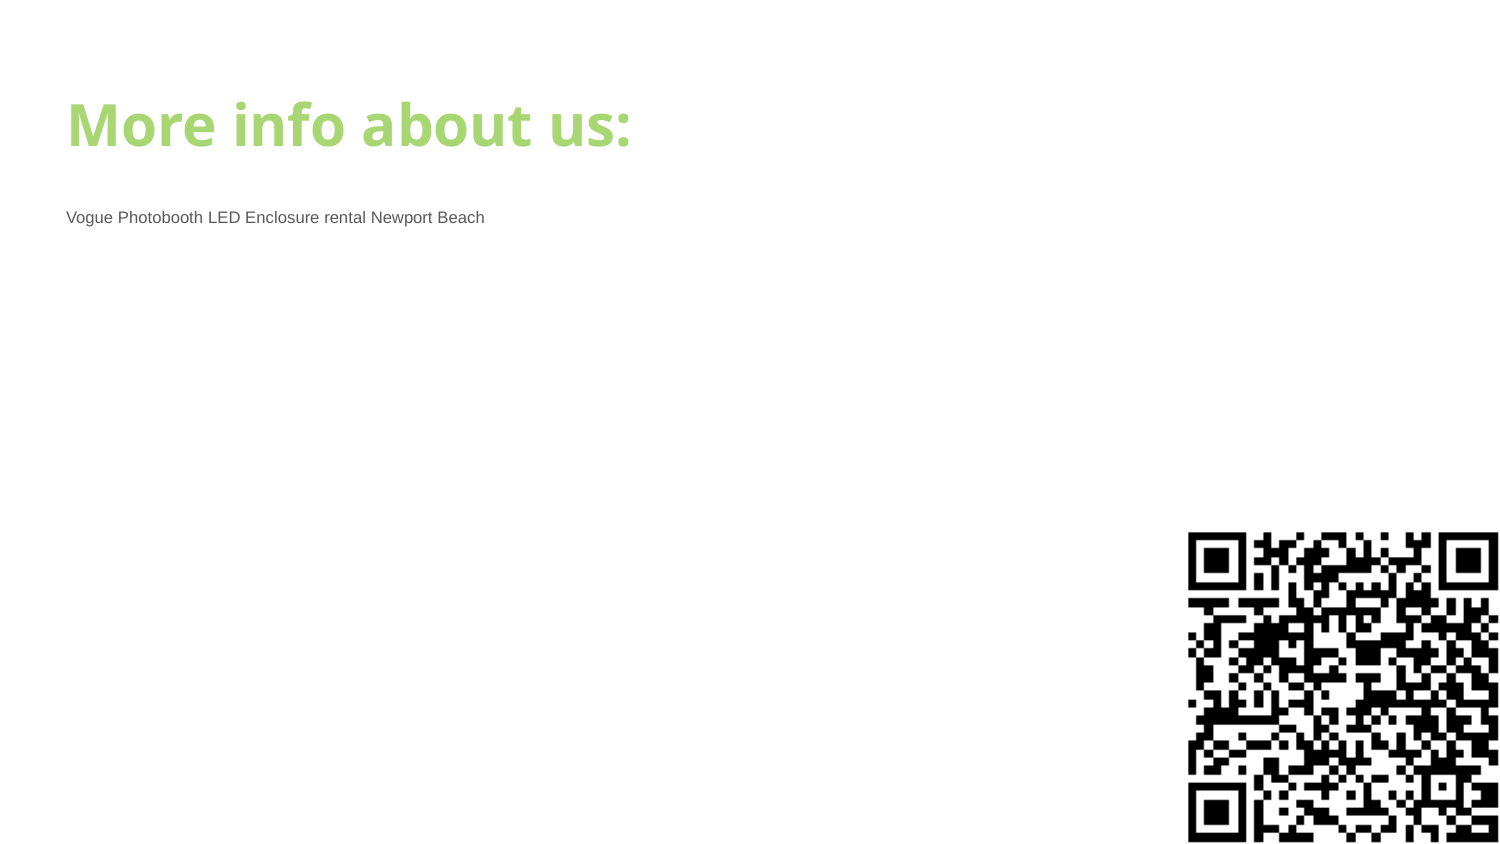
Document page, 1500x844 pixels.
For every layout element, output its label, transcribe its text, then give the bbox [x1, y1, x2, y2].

list Vogue Photobooth LED Enclosure rental Newport Beach [51, 189, 1449, 750]
title More info about us: [51, 72, 1449, 167]
picture [1187, 531, 1500, 844]
